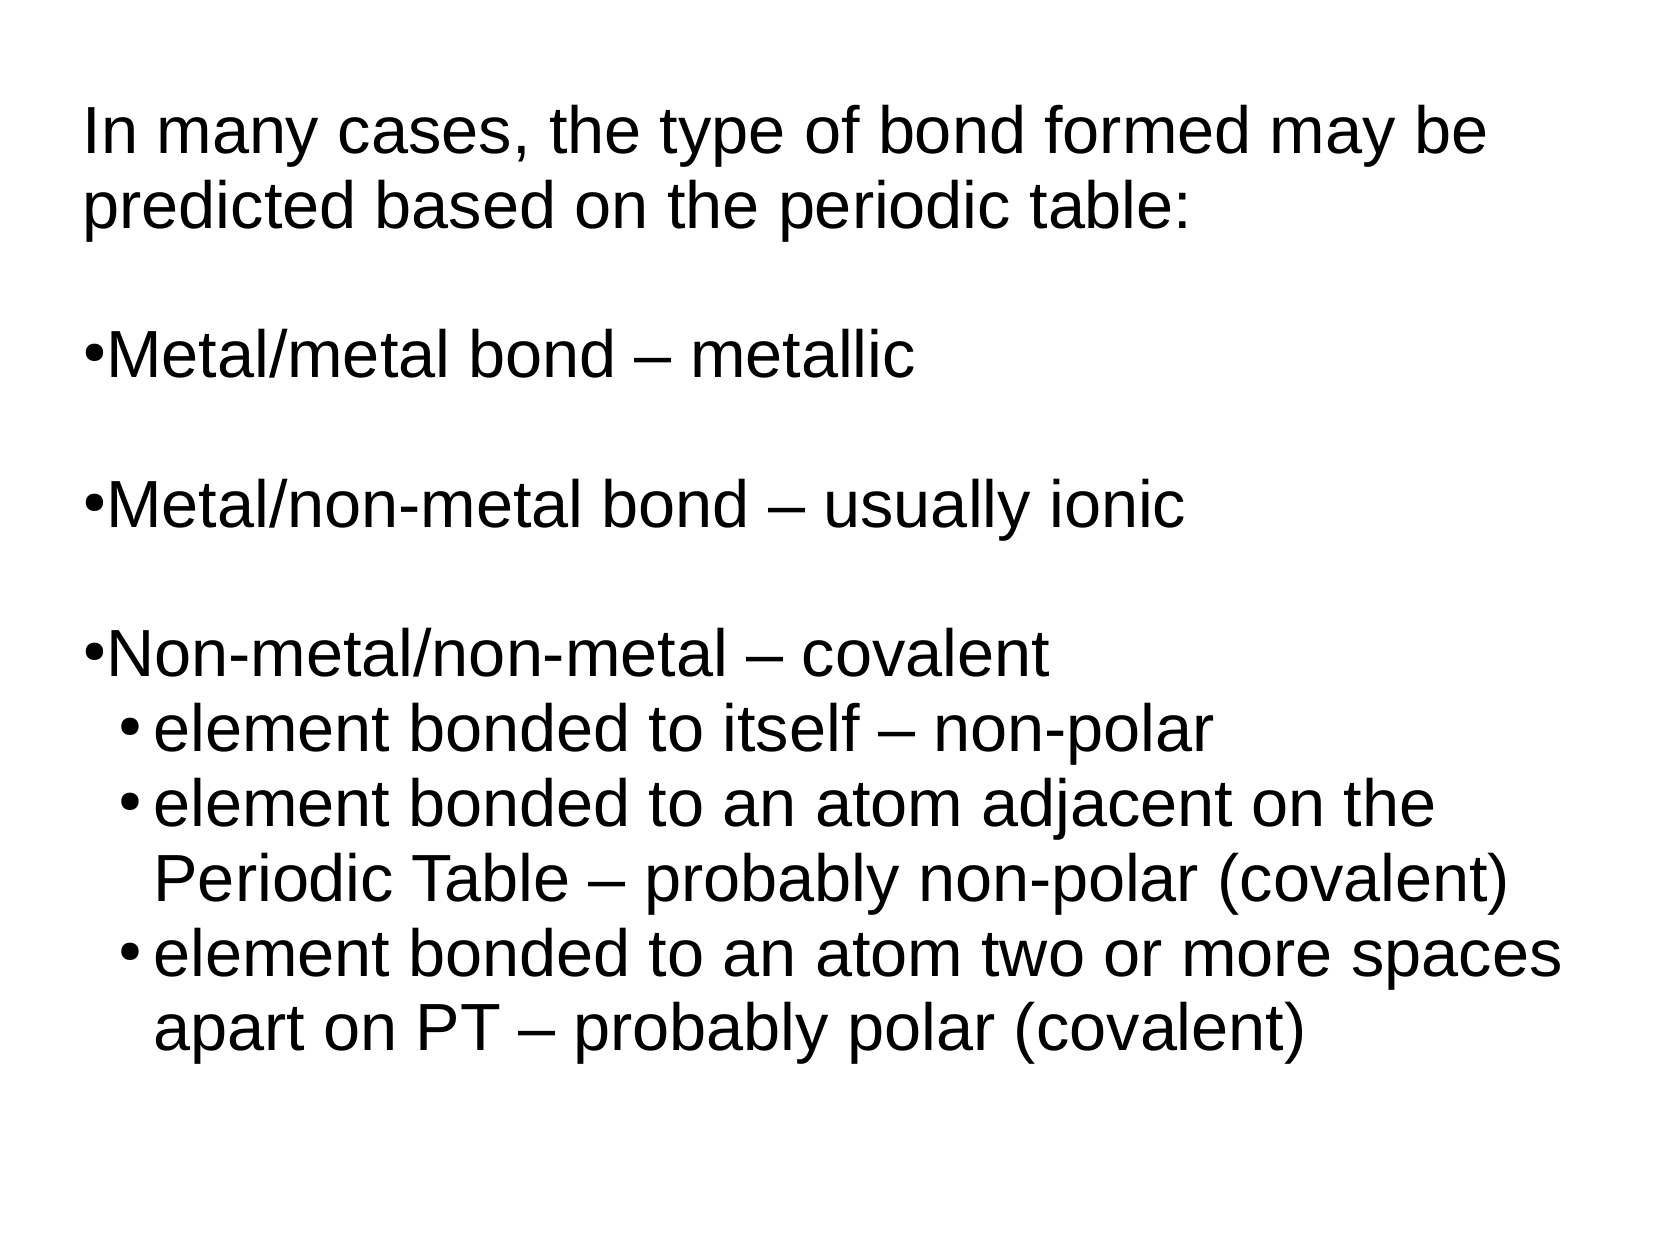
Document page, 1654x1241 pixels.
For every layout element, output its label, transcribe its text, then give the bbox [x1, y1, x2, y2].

subtitle In many cases, the type of bond formed may be predicted based on the periodic table: Metal/metal bond – metallic Metal/non-metal bond – usually ionic Non-metal/non-metal – covalent element bonded to itself – non-polar element bonded to an atom adjacent on the Periodic Table – probably non-polar (covalent) element bonded to an atom two or more spaces apart on PT – probably polar (covalent) [82, 49, 1571, 1109]
